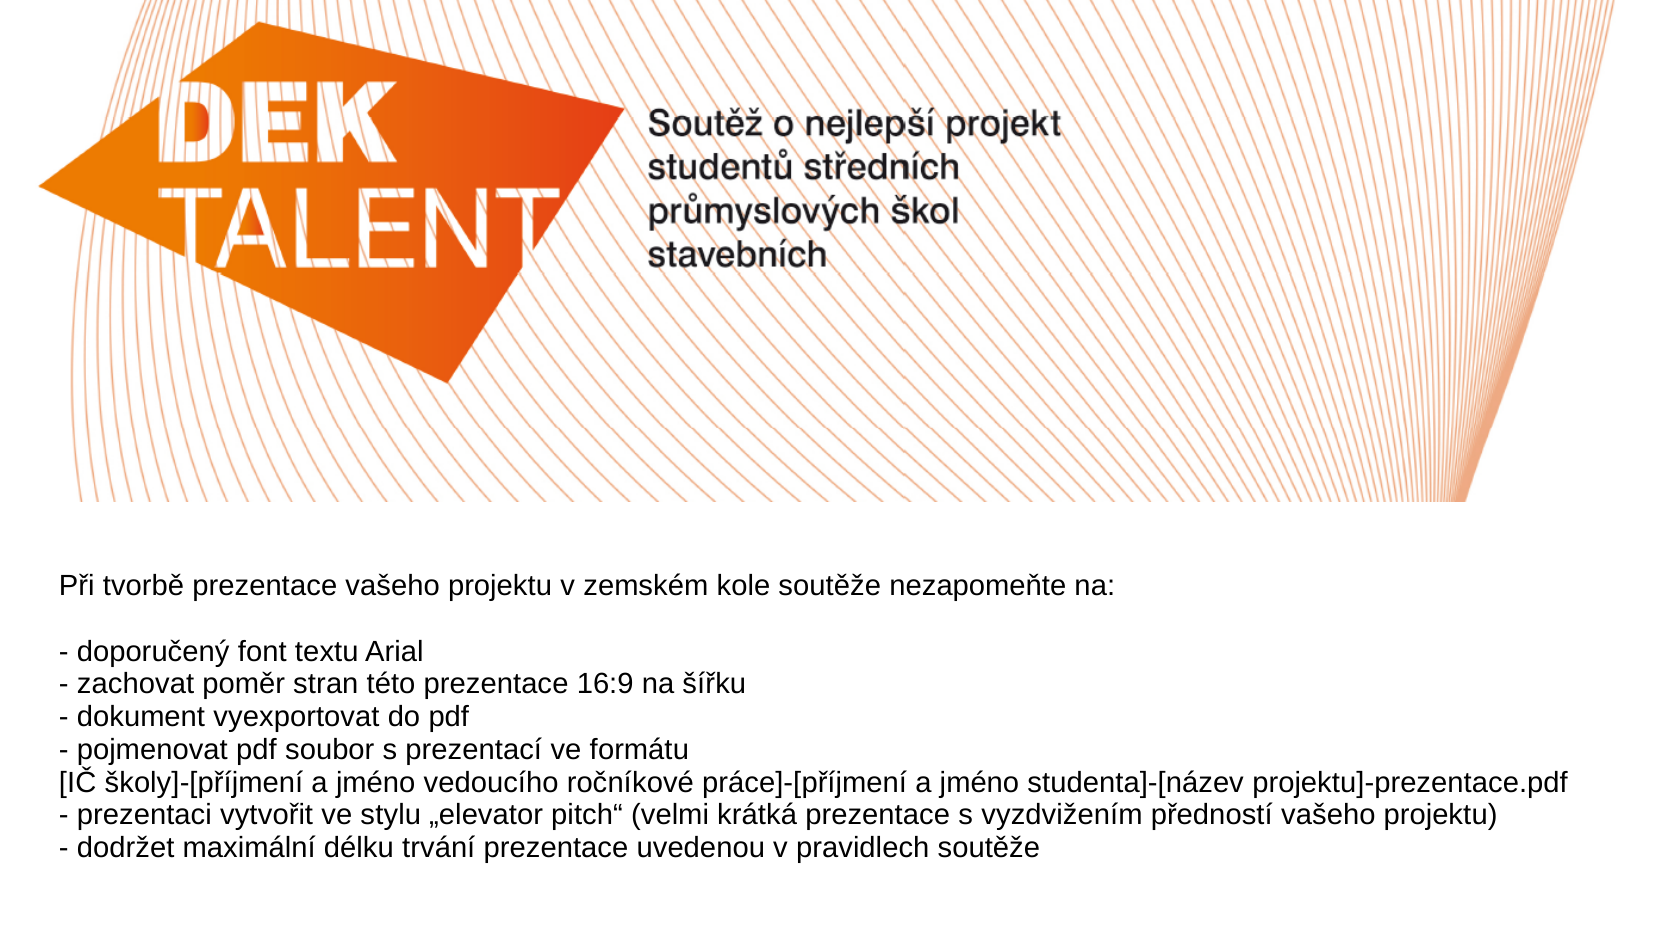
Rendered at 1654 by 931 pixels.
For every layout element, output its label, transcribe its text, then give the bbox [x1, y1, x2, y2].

picture [0, 0, 1654, 502]
title Při tvorbě prezentace vašeho projektu v zemském kole soutěže nezapomeňte na: - doporučený font textu Arial - zachovat poměr stran této prezentace 16:9 na šířku - dokument vyexportovat do pdf - pojmenovat pdf soubor s prezentací ve formátu [IČ školy]-[příjmení a jméno vedoucího ročníkové práce]-[příjmení a jméno studenta]-[název projektu]-prezentace.pdf - prezentaci vytvořit ve stylu „elevator pitch“ (velmi krátká prezentace s vyzdvižením předností vašeho projektu) - dodržet maximální délku trvání prezentace uvedenou v pravidlech soutěže [59, 508, 1625, 925]
